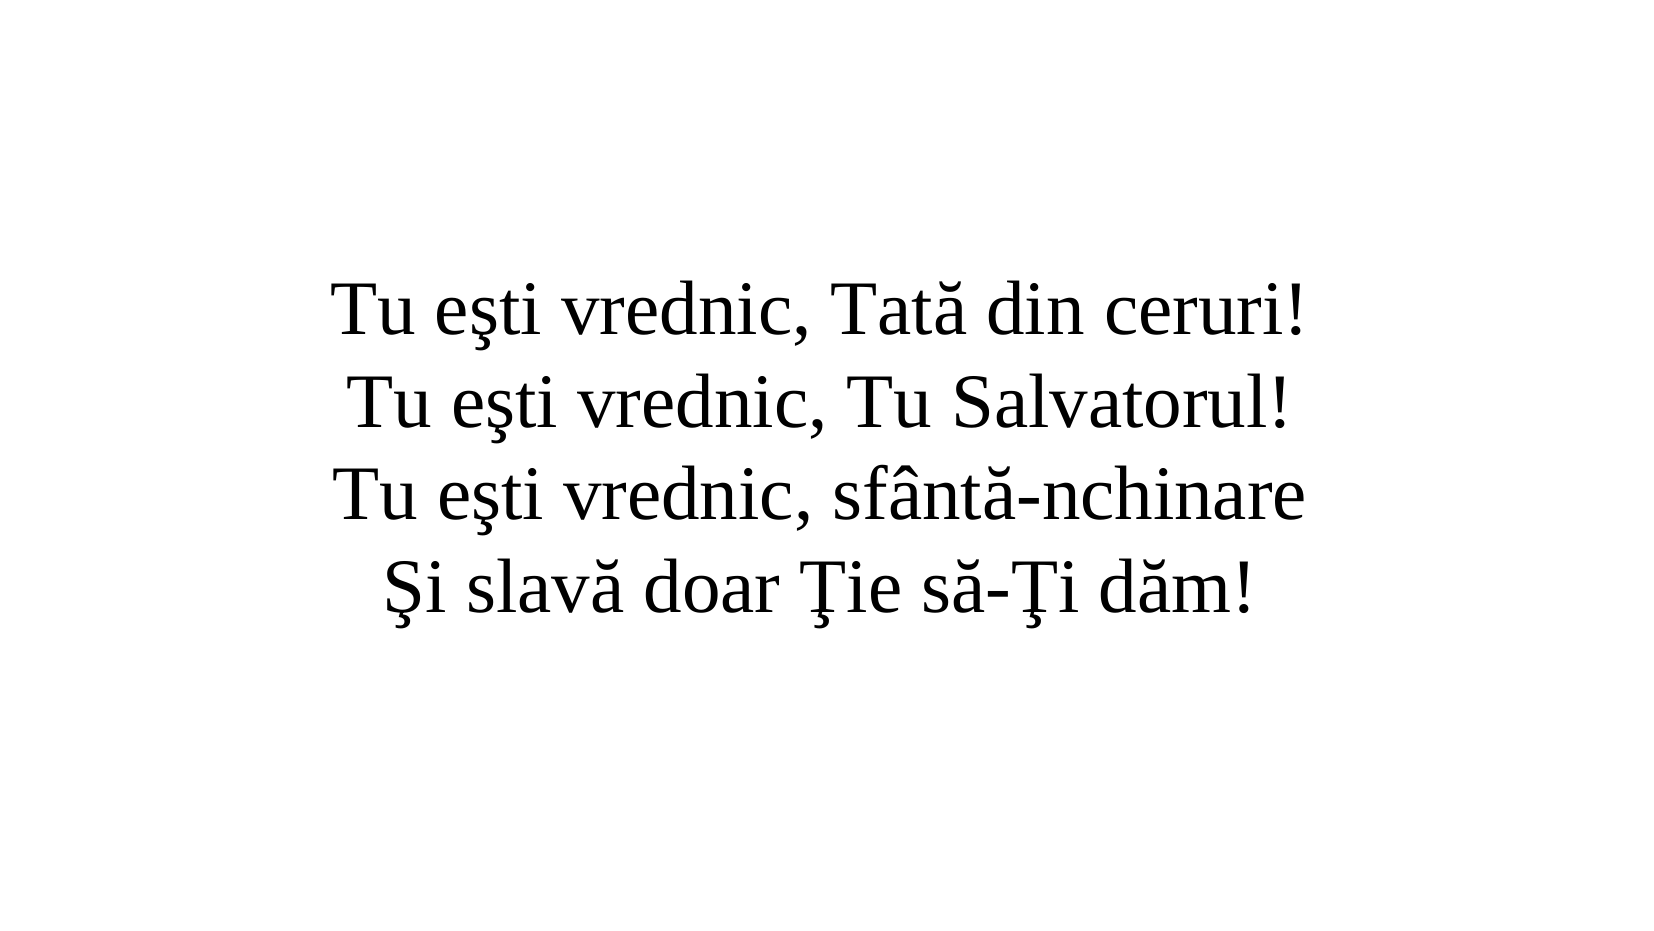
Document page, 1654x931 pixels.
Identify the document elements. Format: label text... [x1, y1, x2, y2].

subtitle Tu eşti vrednic, Tată din ceruri! Tu eşti vrednic, Tu Salvatorul! Tu eşti vrednic, sfântă-nchinare Şi slavă doar Ţie să-Ţi dăm! [0, 250, 1648, 661]
